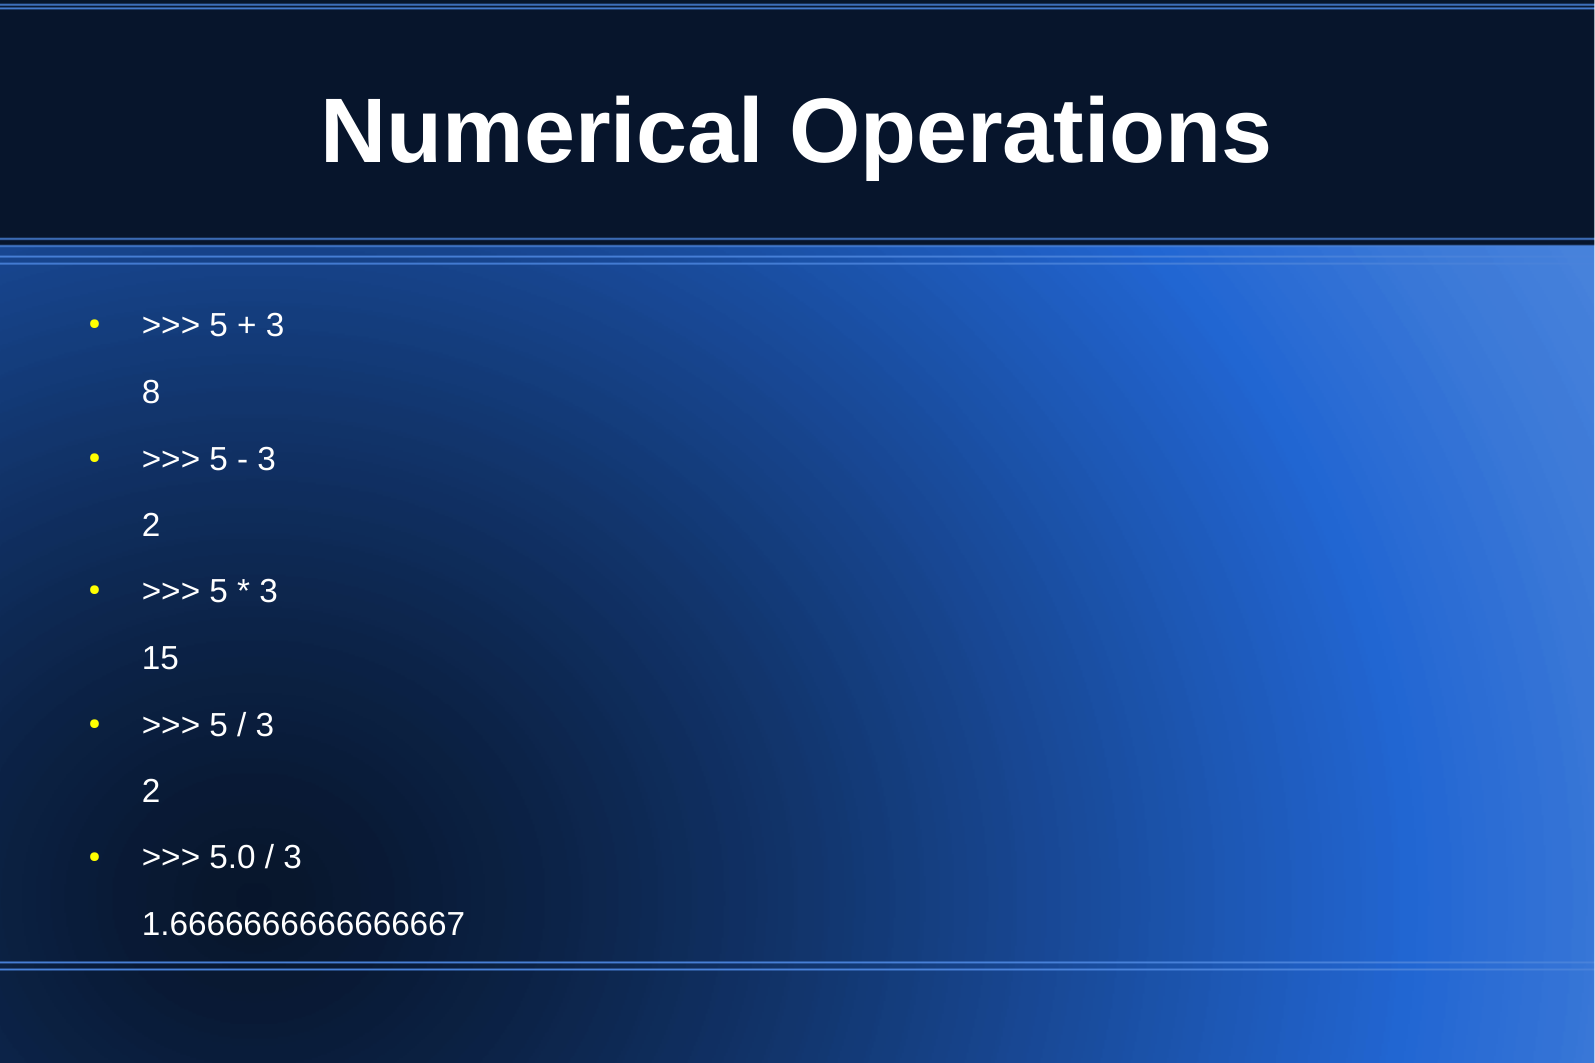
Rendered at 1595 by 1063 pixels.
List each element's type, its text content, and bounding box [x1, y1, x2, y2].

list >>> 5 + 3 8 >>> 5 - 3 2 >>> 5 * 3 15 >>> 5 / 3 2 >>> 5.0 / 3 1.6666666666666667 [70, 306, 1506, 945]
title Numerical Operations [79, 42, 1515, 220]
picture [0, 0, 1595, 1063]
